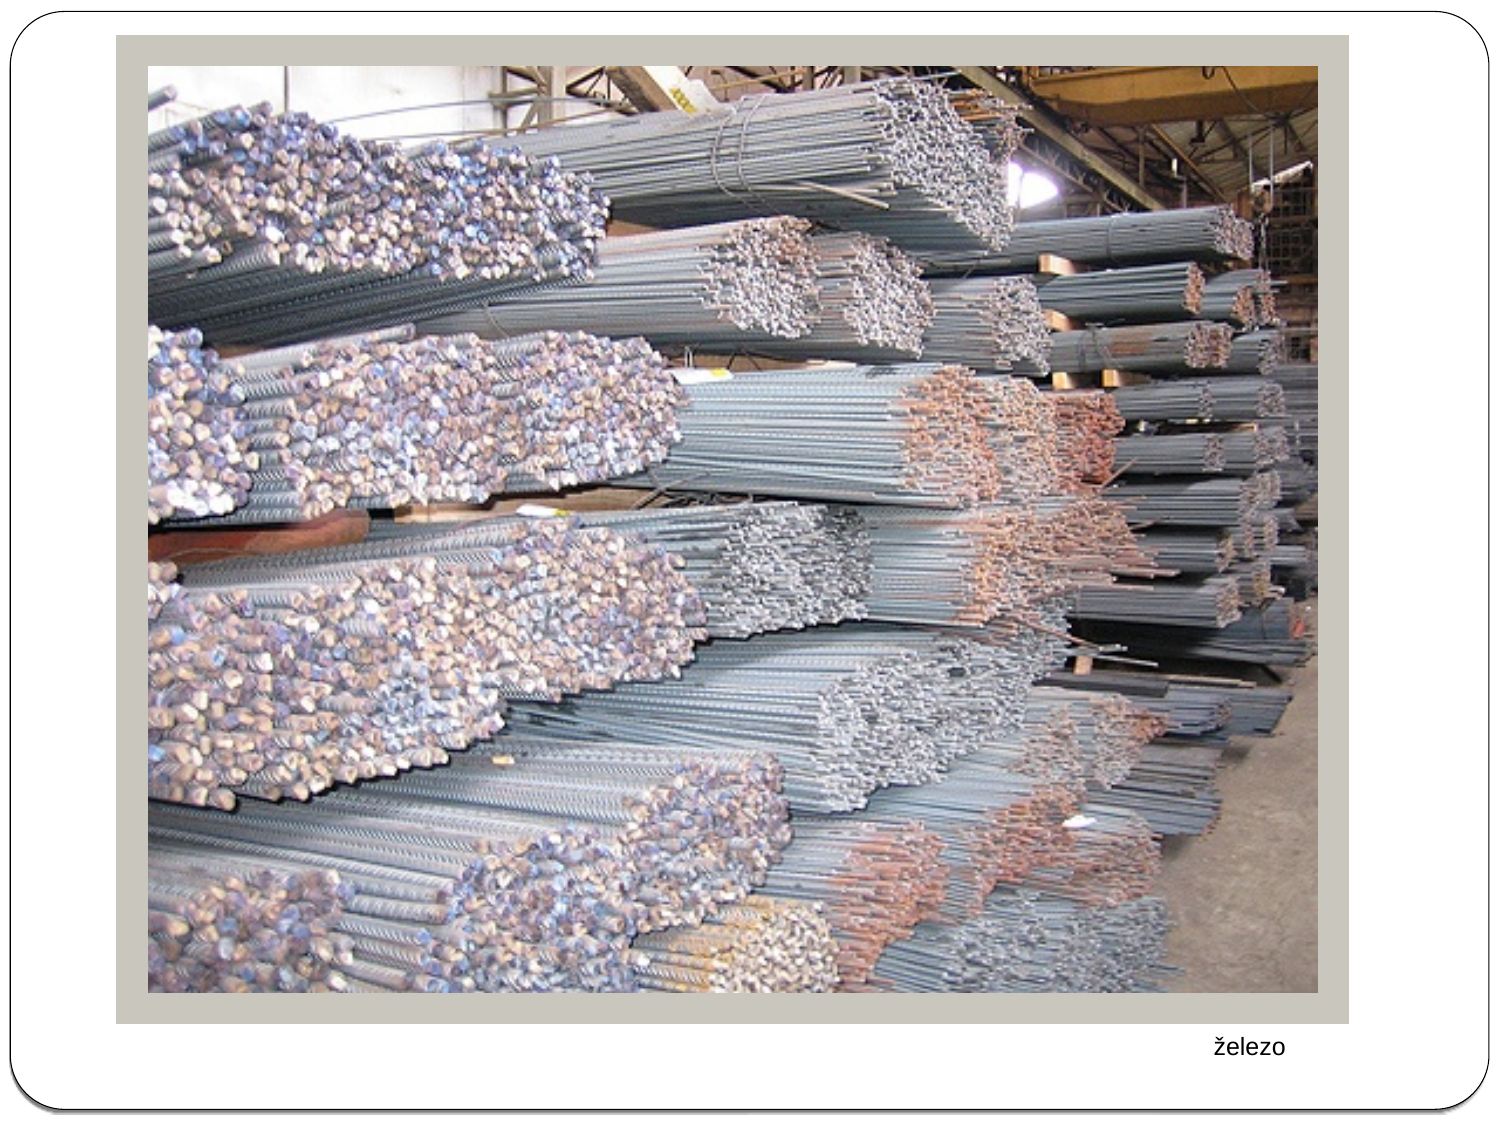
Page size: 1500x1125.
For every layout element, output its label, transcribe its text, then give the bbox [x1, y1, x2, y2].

picture [147, 66, 1318, 994]
text_box železo [1198, 1023, 1329, 1068]
